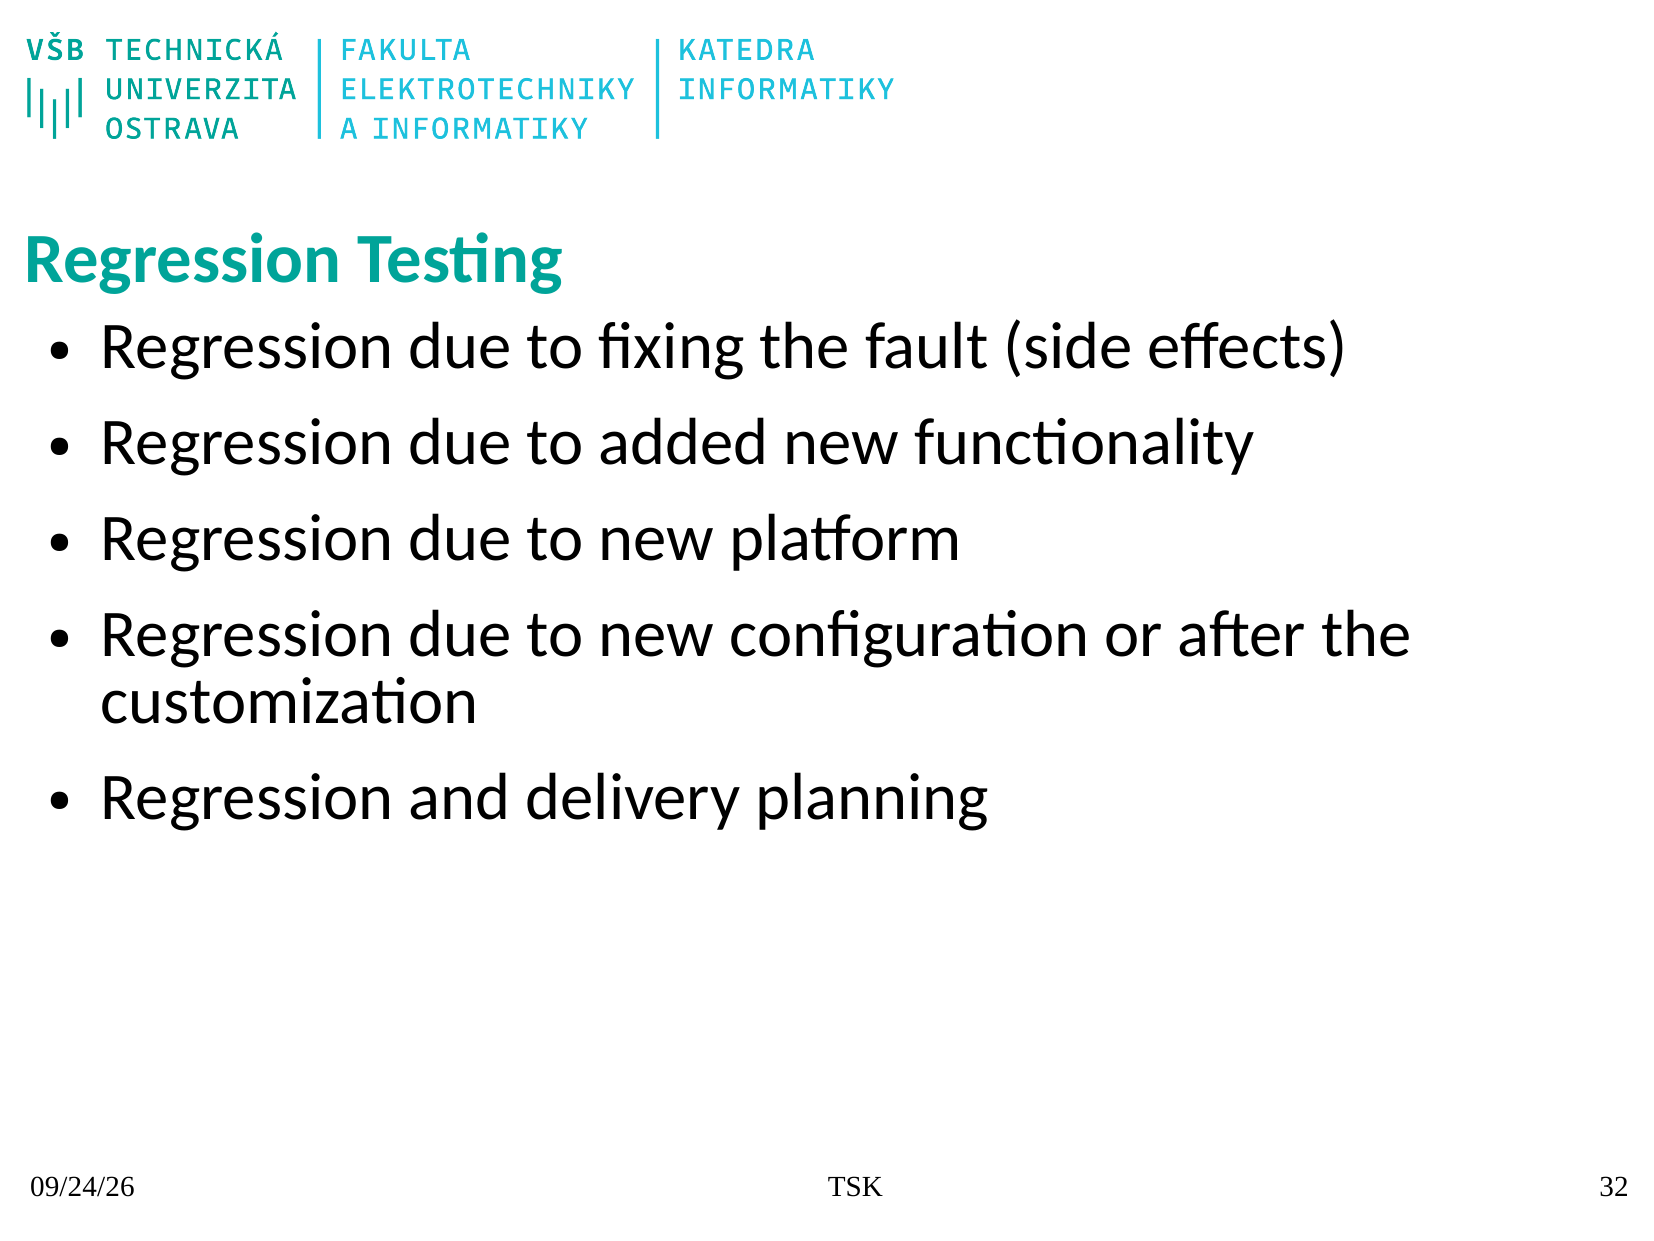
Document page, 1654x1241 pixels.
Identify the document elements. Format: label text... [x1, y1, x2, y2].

picture [26, 31, 894, 139]
title Regression Testing [24, 169, 1629, 300]
list Regression due to fixing the fault (side effects) Regression due to added new functionality Regression due to new platform Regression due to new configuration or after the customization Regression and delivery planning [30, 318, 1629, 1146]
